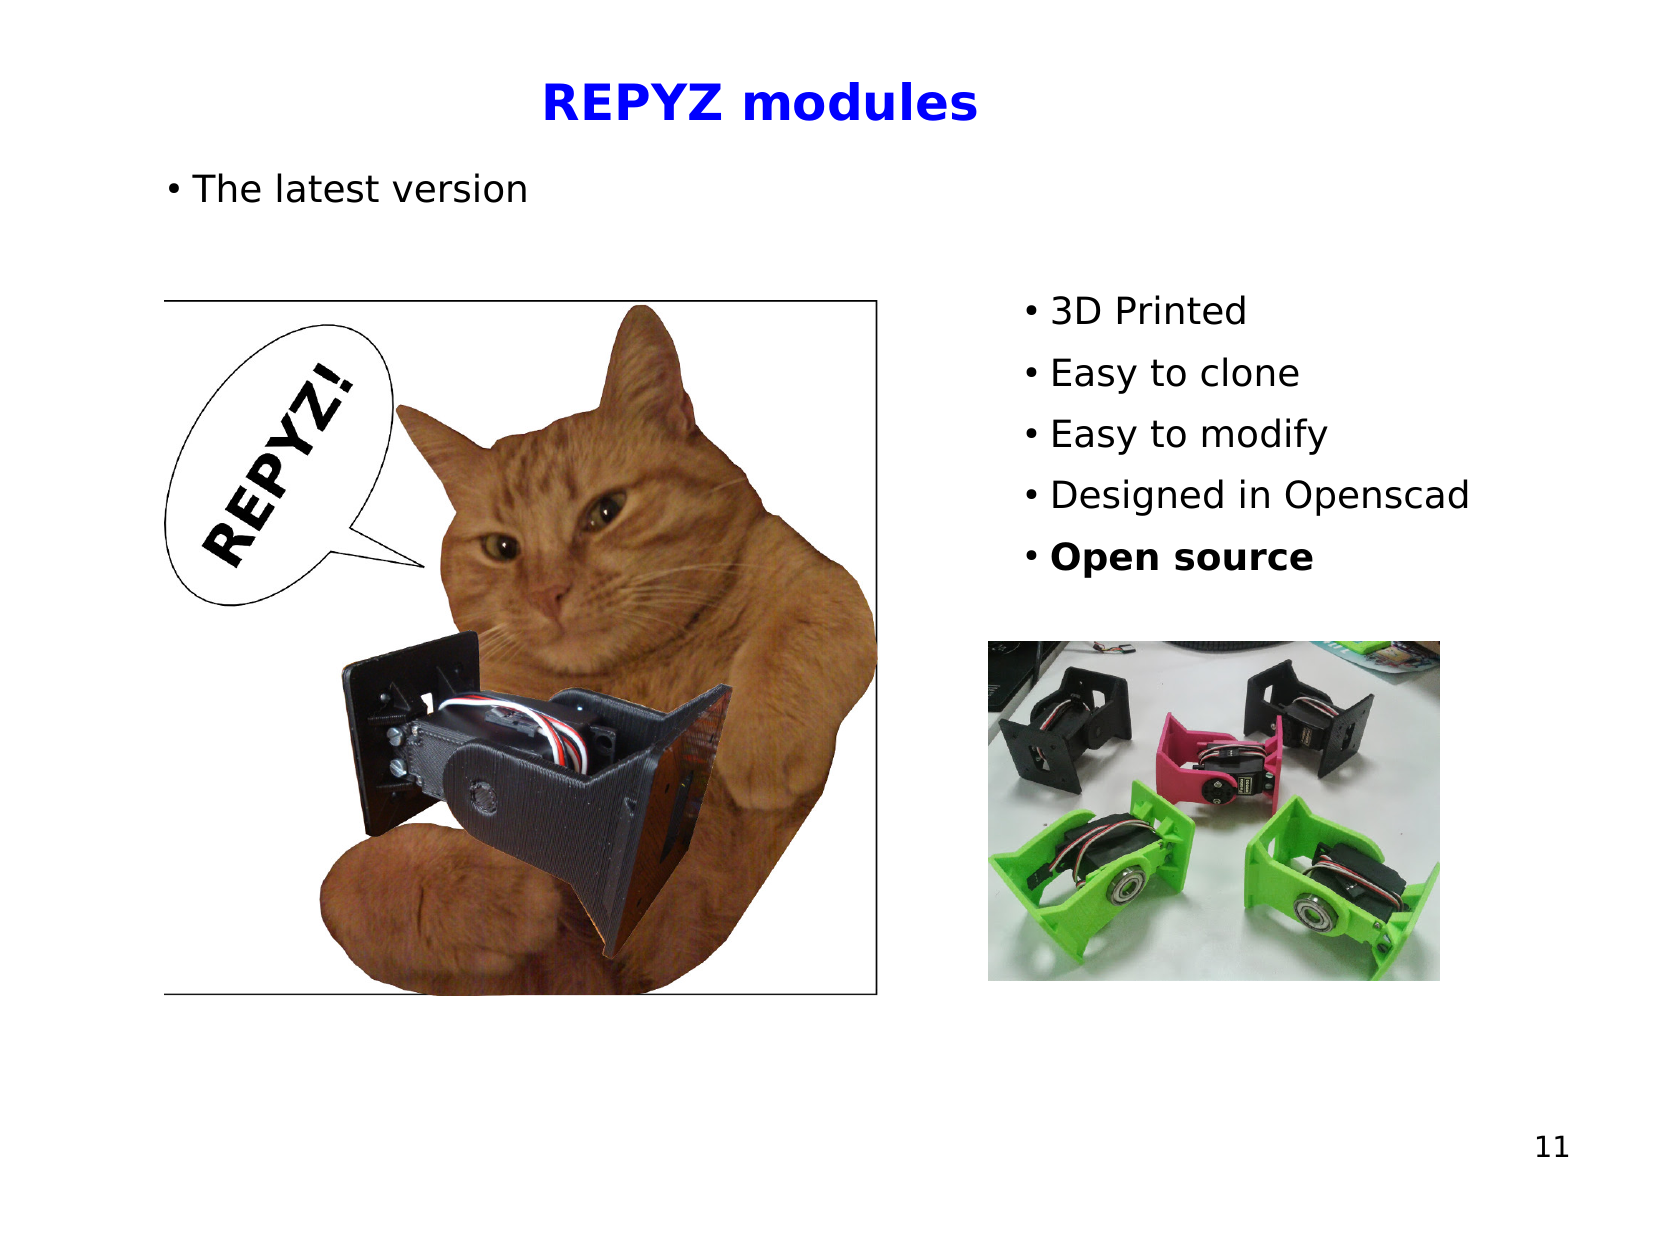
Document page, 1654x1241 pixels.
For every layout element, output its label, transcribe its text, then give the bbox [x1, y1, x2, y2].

text_box REPYZ modules [526, 66, 995, 140]
picture [988, 641, 1440, 981]
text_box The latest version [152, 160, 848, 219]
text_box 3D Printed Easy to clone Easy to modify Designed in Openscad Open source [1009, 282, 1487, 587]
picture [164, 300, 880, 996]
